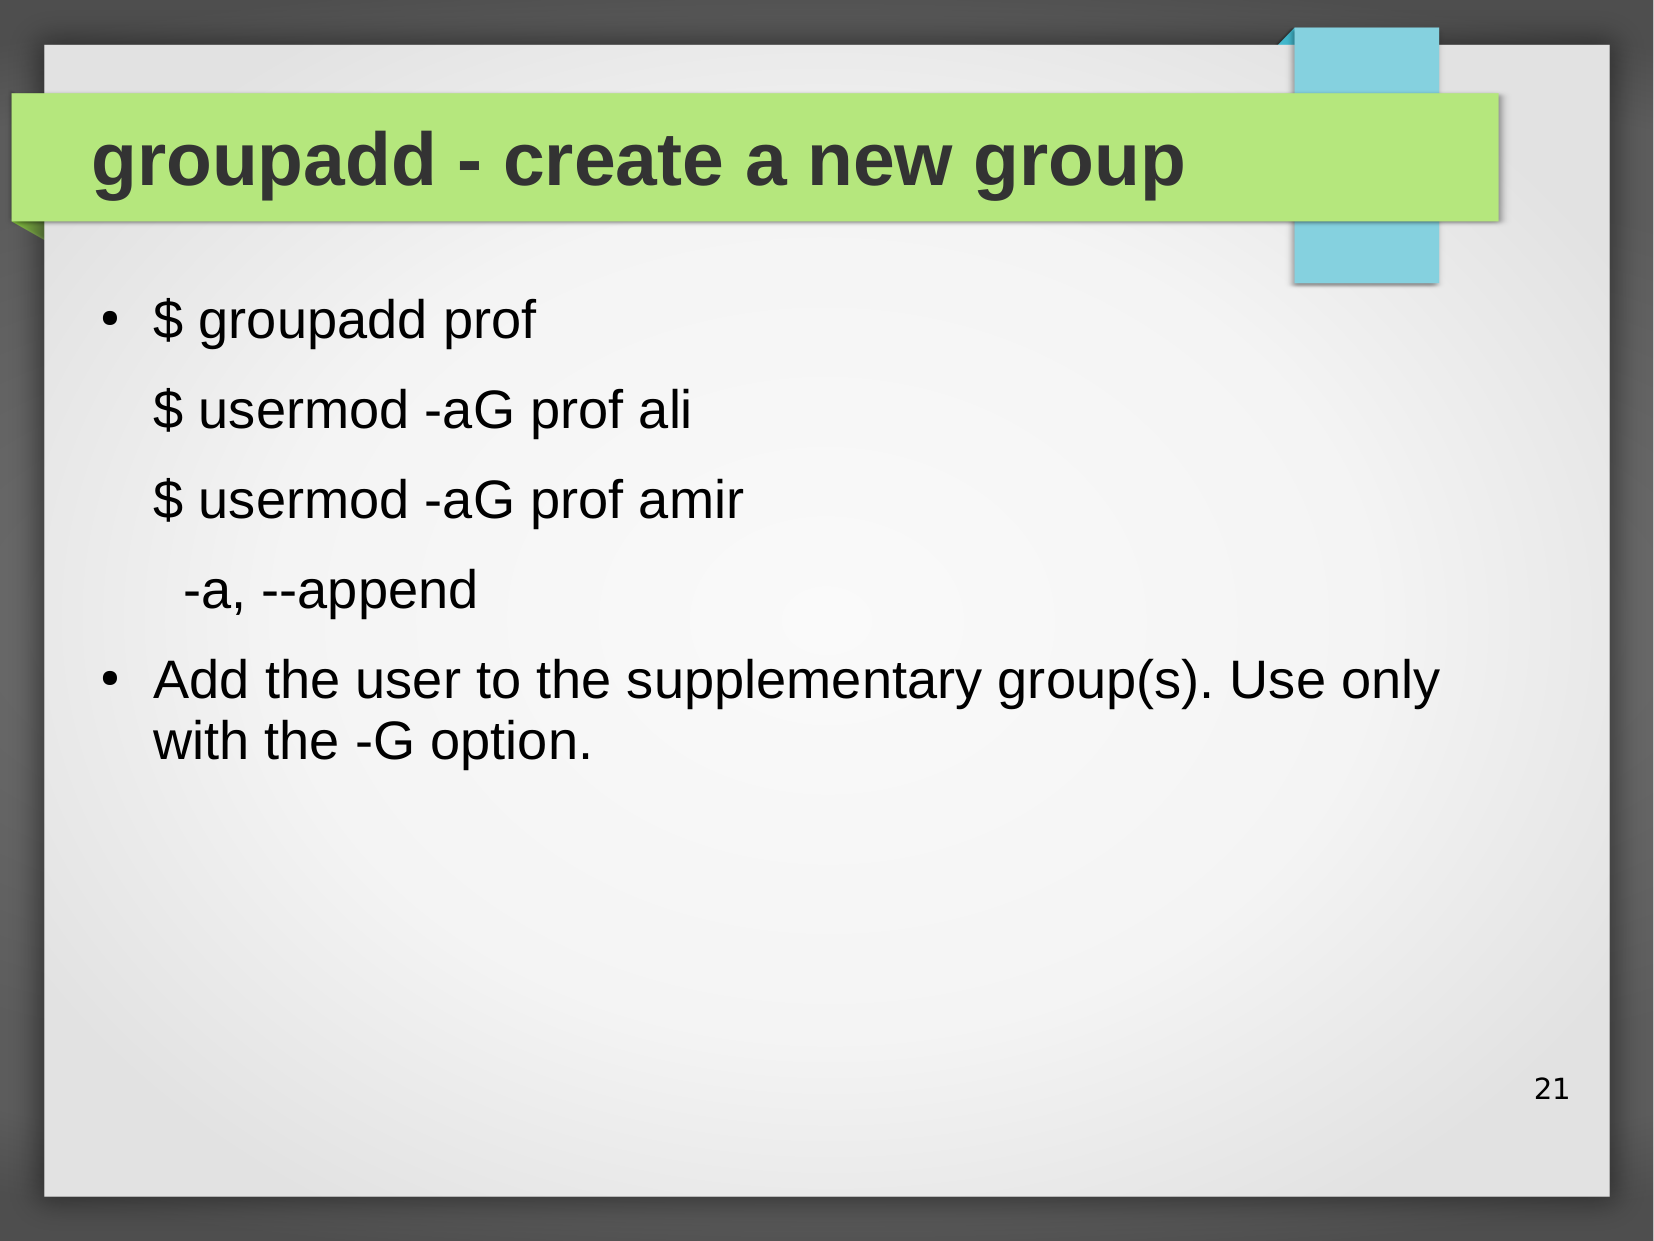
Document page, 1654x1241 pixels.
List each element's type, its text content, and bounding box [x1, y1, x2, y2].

picture [0, 0, 1654, 1241]
title groupadd - create a new group [70, 106, 1485, 213]
list $ groupadd prof $ usermod -aG prof ali $ usermod -aG prof amir -a, --append Add the user to the supplementary group(s). Use only with the -G option. [82, 289, 1538, 1187]
